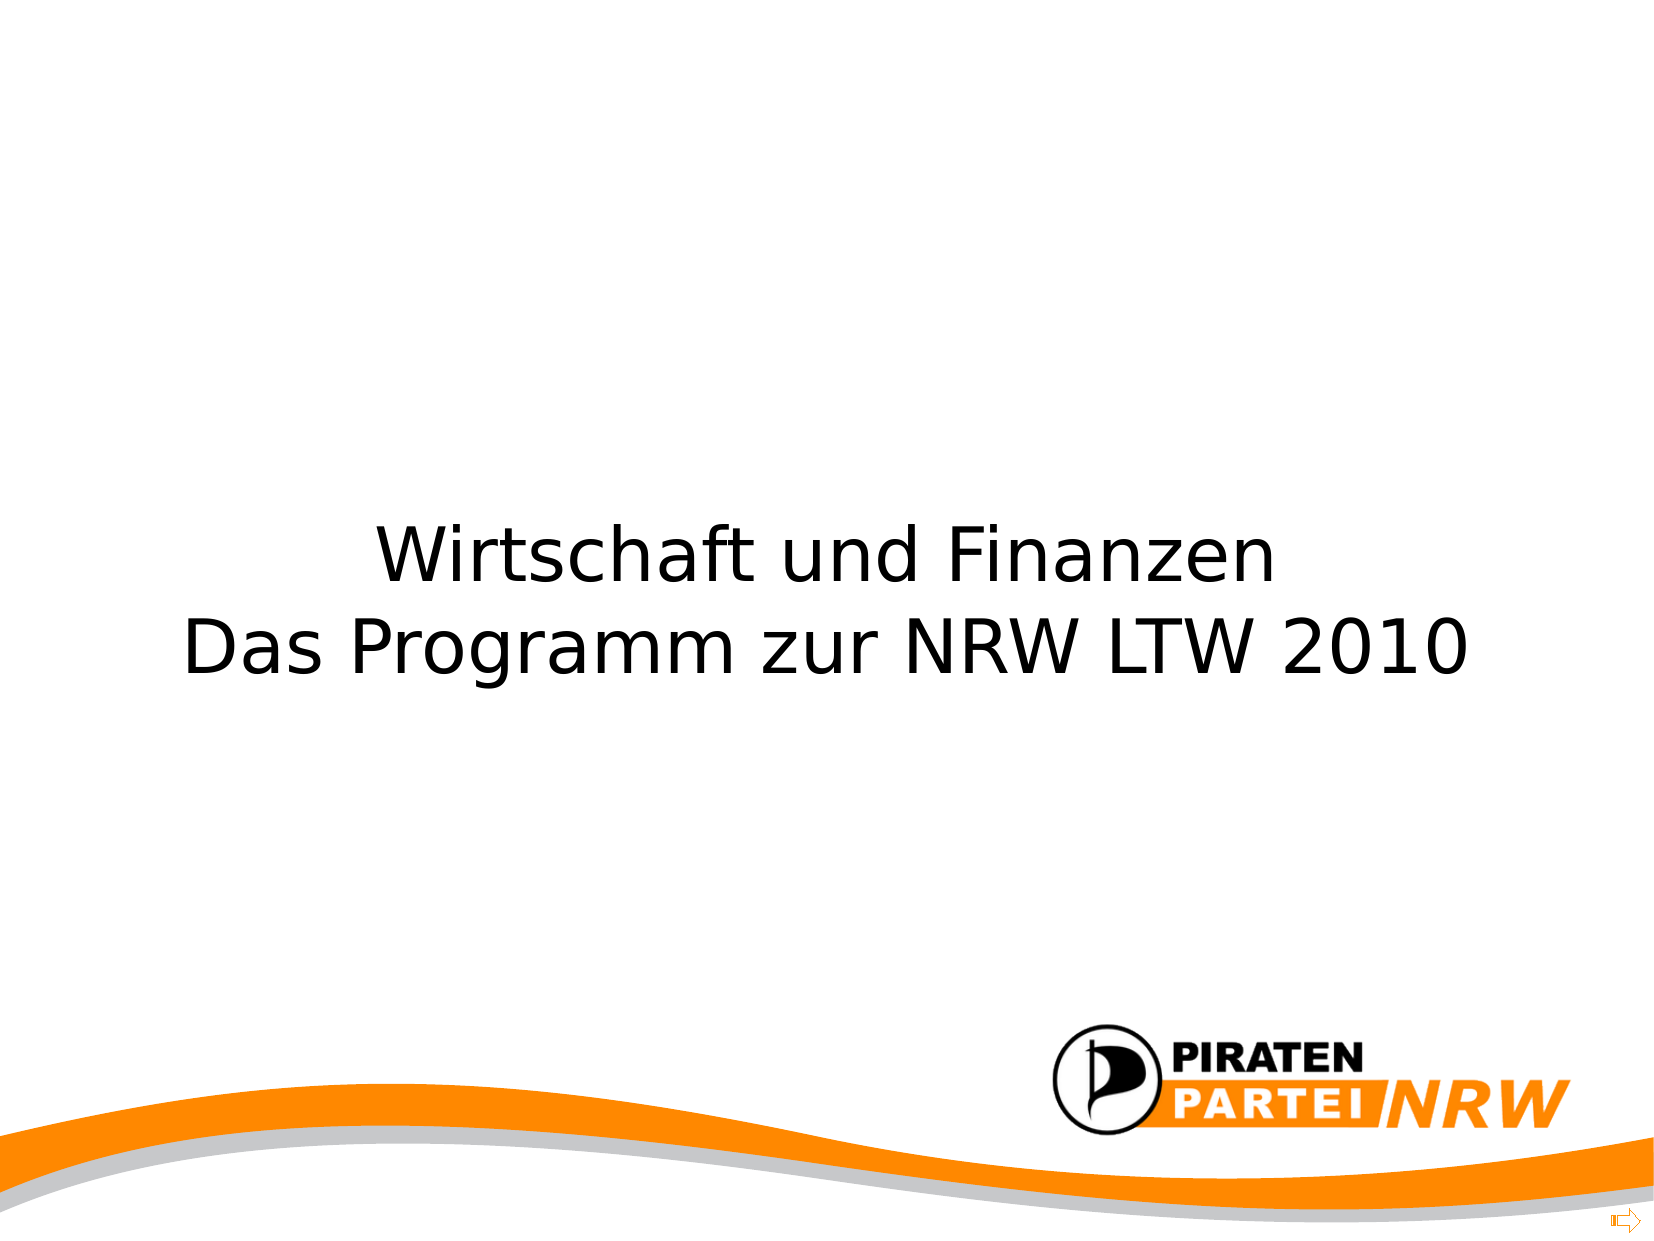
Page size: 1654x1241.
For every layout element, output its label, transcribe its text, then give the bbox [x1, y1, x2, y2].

picture [1045, 1021, 1579, 1140]
text_box Wirtschaft und Finanzen [359, 504, 1294, 607]
title Das Programm zur NRW LTW 2010 [82, 604, 1571, 692]
